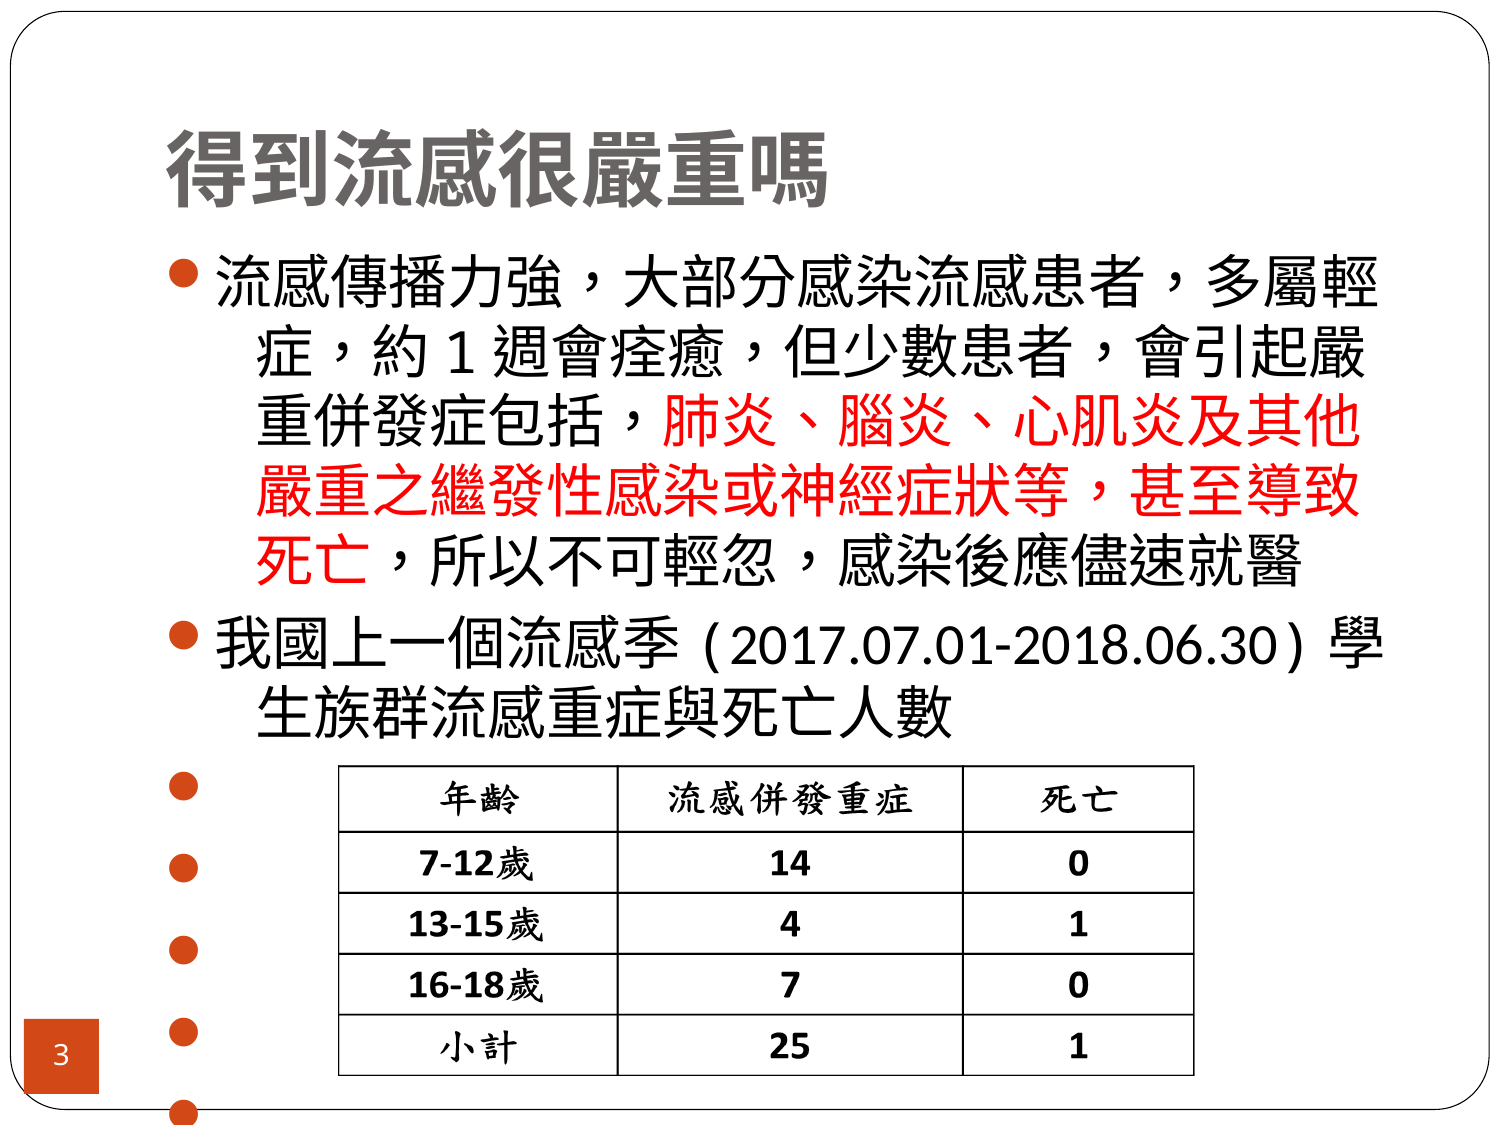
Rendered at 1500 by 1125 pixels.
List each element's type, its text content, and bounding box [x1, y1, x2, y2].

text_box [23, 1018, 99, 1094]
title 得到流感很嚴重嗎 [150, 45, 1426, 233]
picture [338, 761, 1195, 1091]
list 流感傳播力強，大部分感染流感患者，多屬輕症，約1週會痊癒，但少數患者，會引起嚴重併發症包括，肺炎、腦炎、心肌炎及其他嚴重之繼發性感染或神經症狀等，甚至導致死亡，所以不可輕忽，感染後應儘速就醫 我國上一個流感季(2017.07.01-2018.06.30)學生族群流感重症與死亡人數 [150, 237, 1426, 988]
